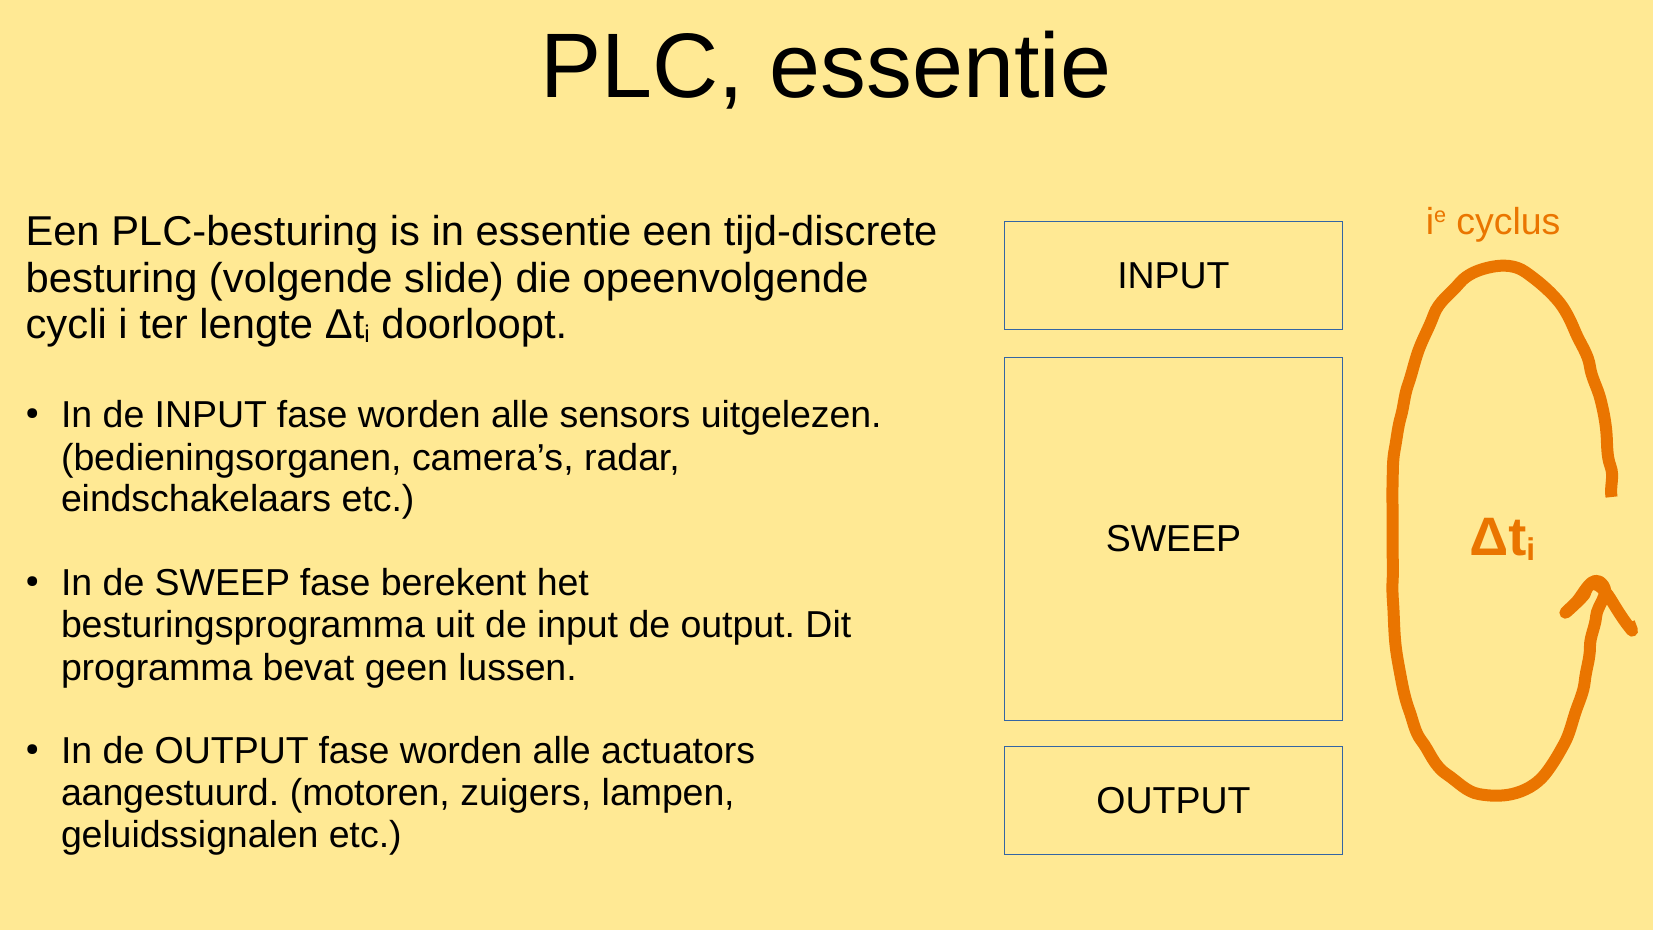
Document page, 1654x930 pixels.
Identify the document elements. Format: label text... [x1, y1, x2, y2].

text_box SWEEP [1004, 357, 1343, 721]
text_box INPUT [1004, 221, 1343, 330]
title PLC, essentie [82, 6, 1571, 125]
subtitle Een PLC-besturing is in essentie een tijd-discrete besturing (volgende slide) die opeenvolgende cycli i ter lengte Δti doorloopt. In de INPUT fase worden alle sensors uitgelezen. (bedieningsorganen, camera’s, radar, eindschakelaars etc.) In de SWEEP fase berekent het besturingsprogramma uit de input de output. Dit programma bevat geen lussen. In de OUTPUT fase worden alle actuators aangestuurd. (motoren, zuigers, lampen, geluidssignalen etc.) [25, 175, 952, 889]
text_box ie cyclus [1411, 193, 1599, 269]
text_box OUTPUT [1004, 746, 1343, 855]
text_box Δti [1454, 499, 1550, 575]
